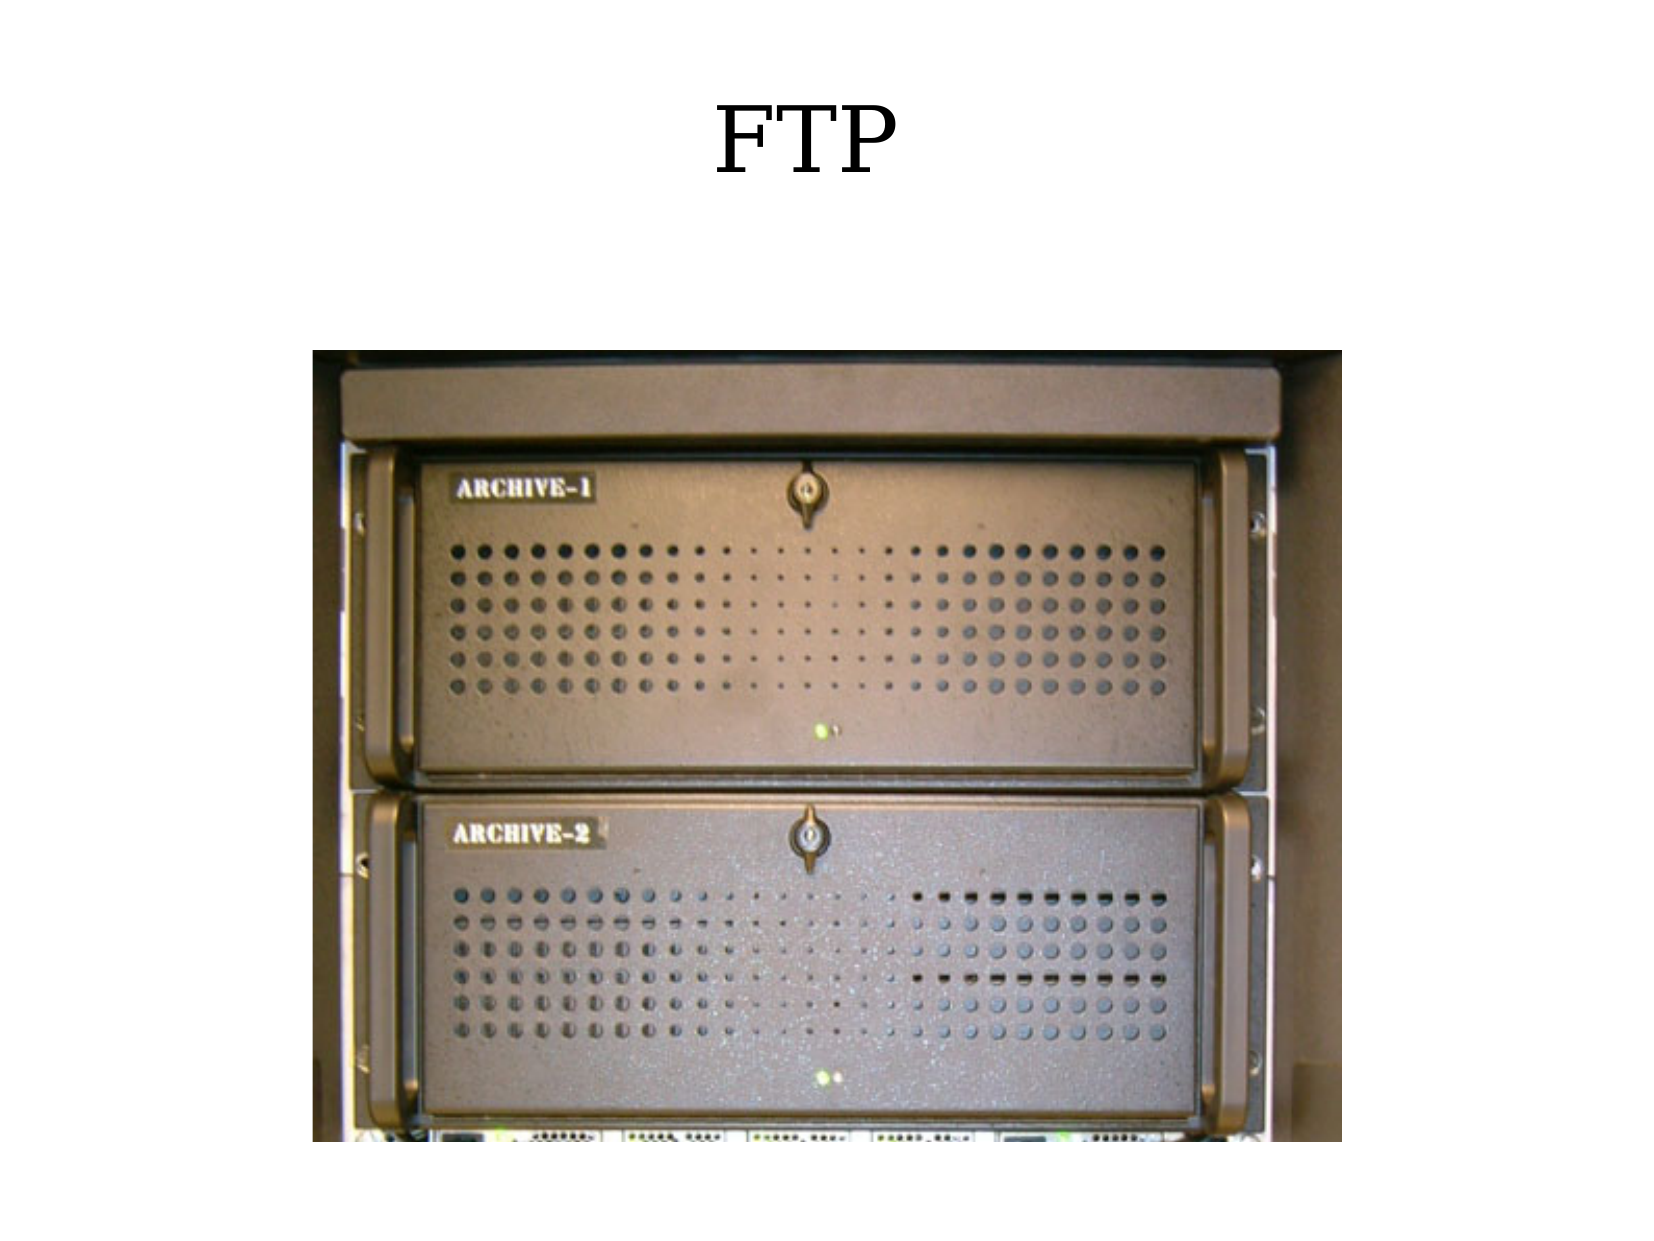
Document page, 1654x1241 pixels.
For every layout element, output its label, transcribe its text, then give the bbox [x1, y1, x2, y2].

title FTP [99, 37, 1512, 245]
picture [312, 350, 1344, 1142]
